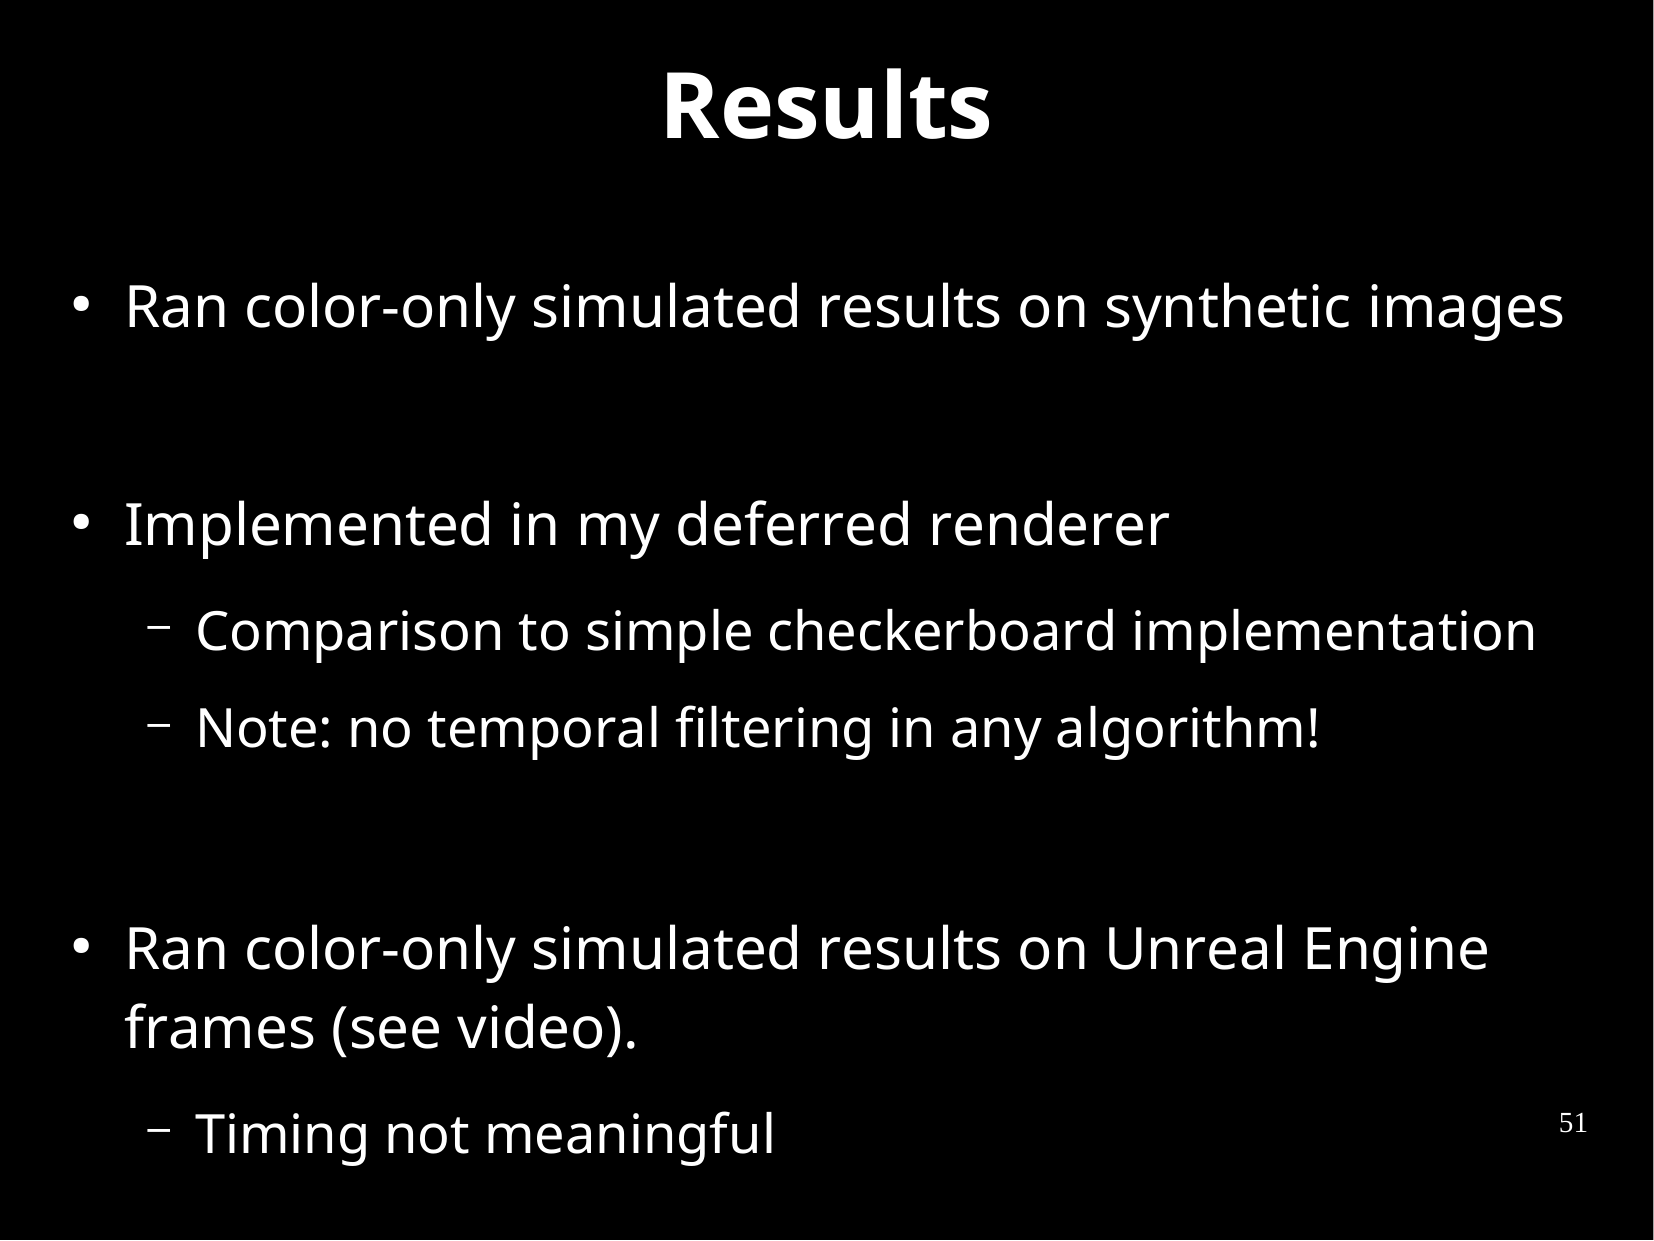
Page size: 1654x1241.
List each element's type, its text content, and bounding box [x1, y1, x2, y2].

title Results [0, 0, 1654, 207]
list Ran color-only simulated results on synthetic images Implemented in my deferred renderer Comparison to simple checkerboard implementation Note: no temporal filtering in any algorithm! Ran color-only simulated results on Unreal Engine frames (see video). Timing not meaningful [53, 265, 1595, 1089]
